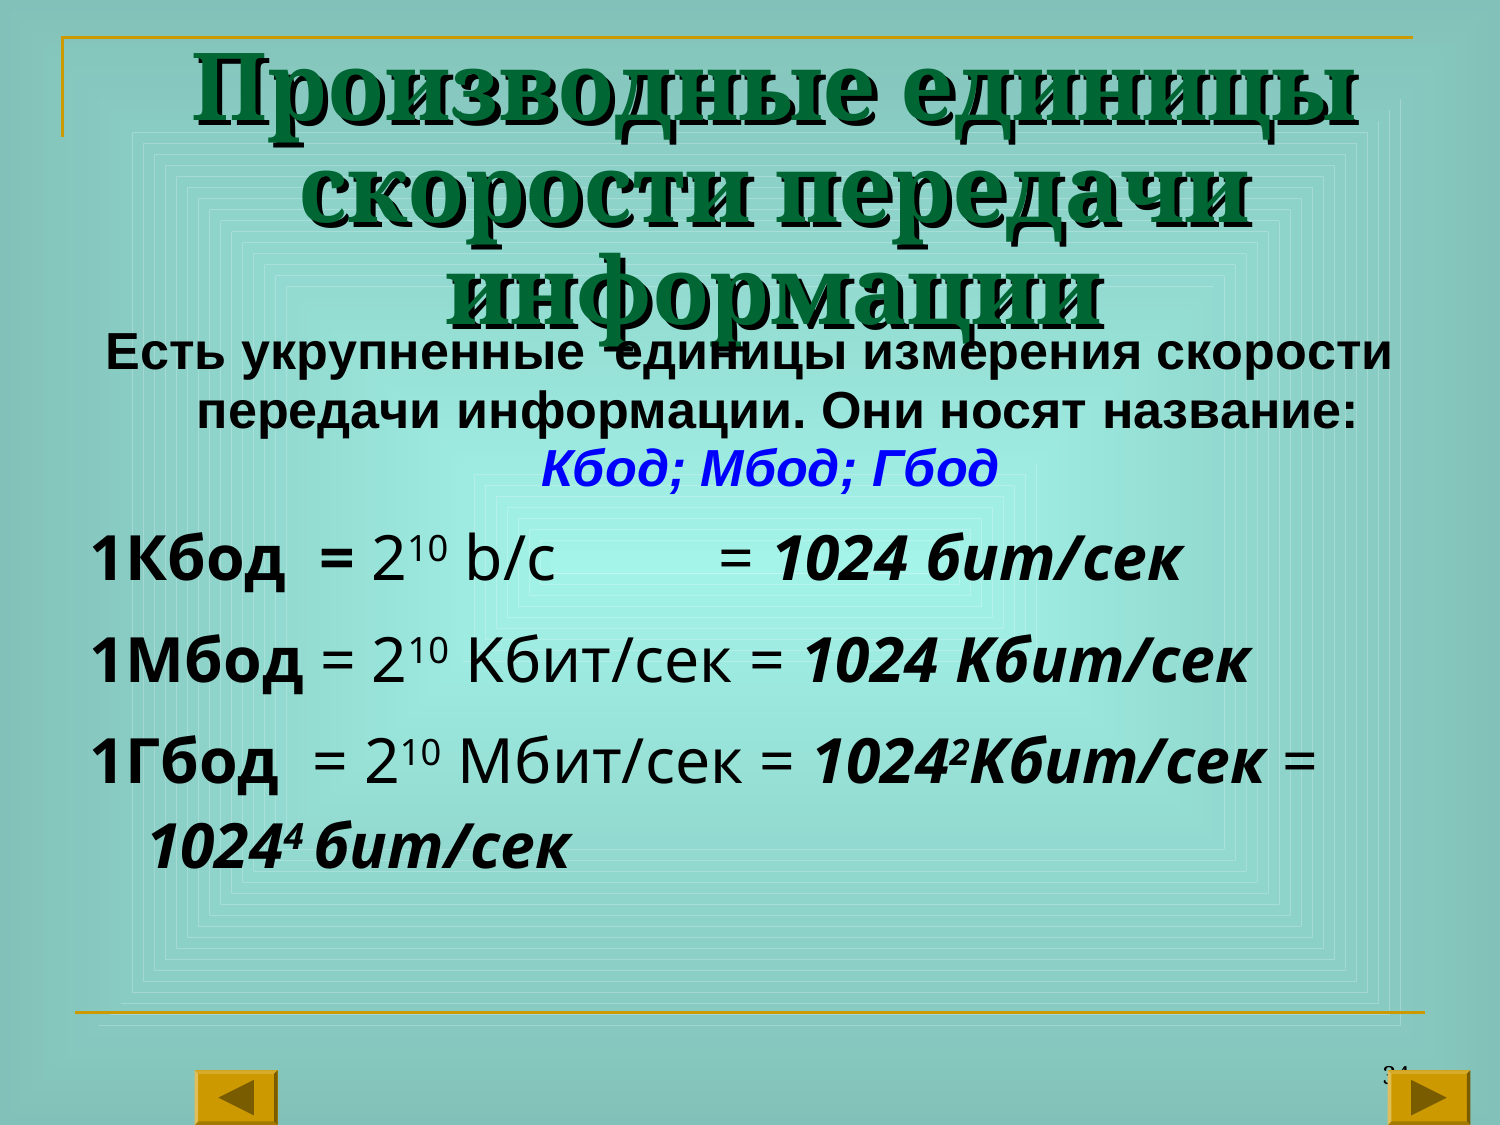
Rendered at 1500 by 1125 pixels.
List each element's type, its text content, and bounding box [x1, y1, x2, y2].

title Производные единицы скорости передачи информации [53, 30, 1495, 330]
list Есть укрупненные единицы измерения скорости передачи информации. Они носят название: Кбод; Мбод; Гбод 1Кбод = 210 b/с = 1024 бит/сек 1Mбод = 210 Kбит/сек = 1024 Kбит/сек 1Гбод = 210 Mбит/сек = 10242Kбит/сек = 10244 бит/сек [75, 315, 1426, 1059]
text_box [1389, 1070, 1471, 1125]
text_box [196, 1070, 278, 1125]
